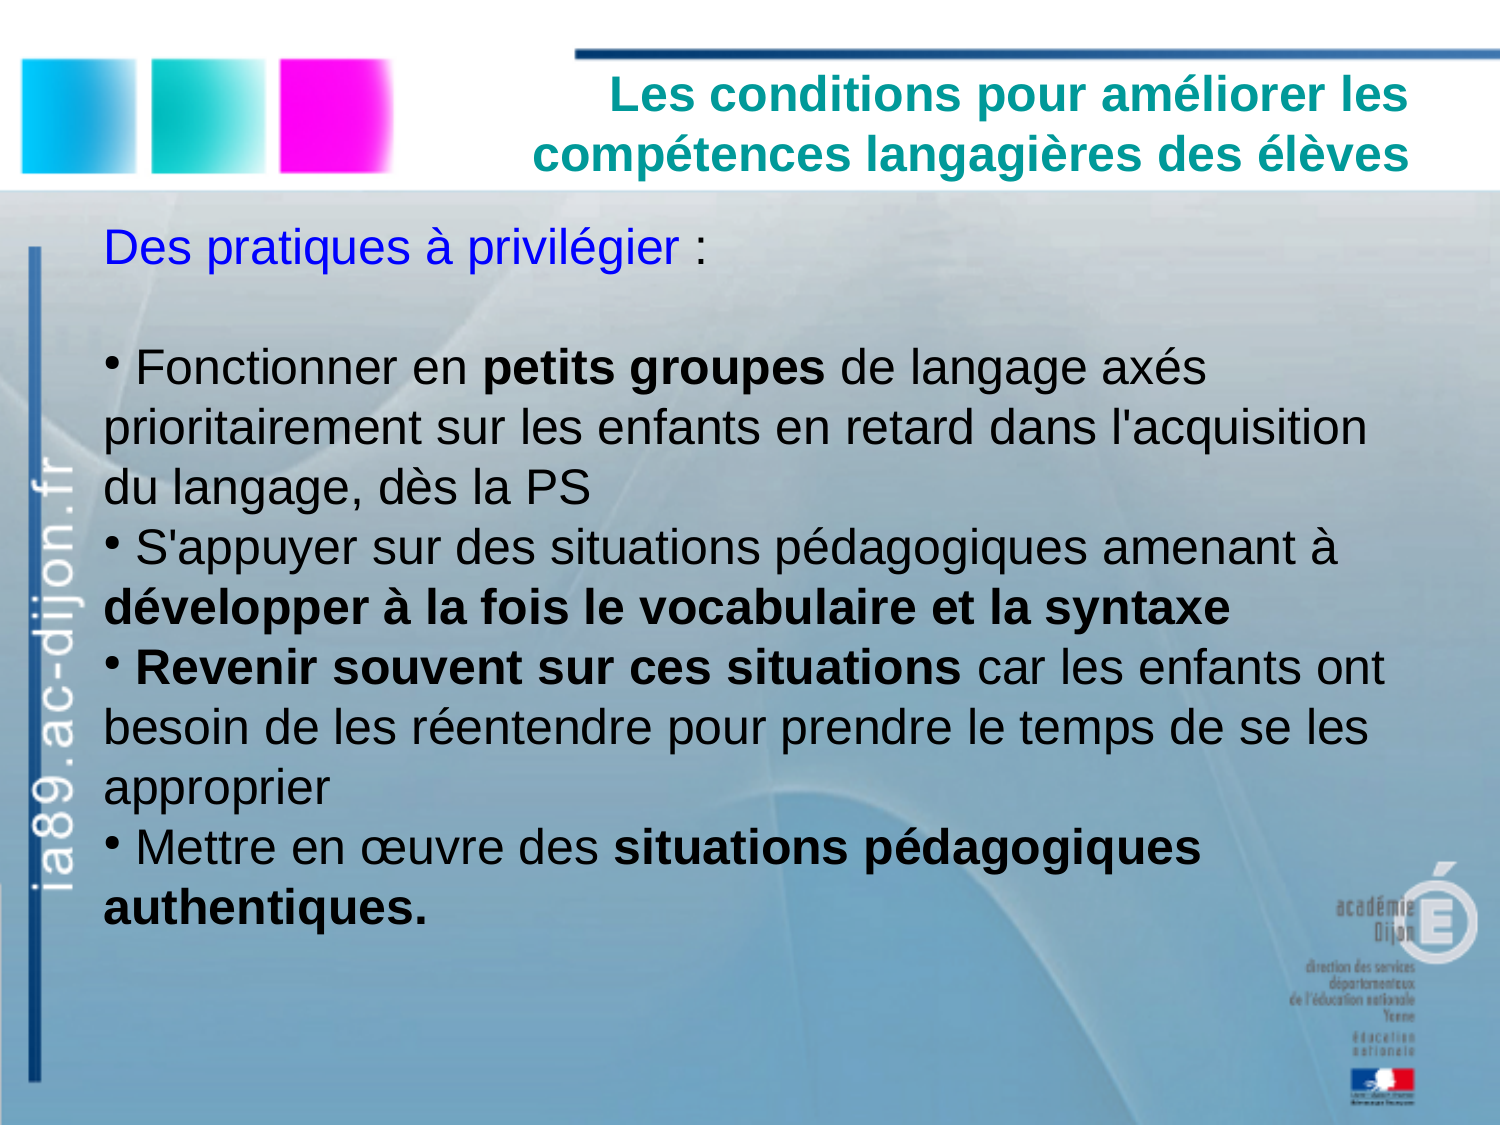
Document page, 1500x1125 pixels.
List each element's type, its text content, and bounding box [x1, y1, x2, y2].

text_box Des pratiques à privilégier : Fonctionner en petits groupes de langage axés prioritairement sur les enfants en retard dans l'acquisition du langage, dès la PS S'appuyer sur des situations pédagogiques amenant à développer à la fois le vocabulaire et la syntaxe Revenir souvent sur ces situations car les enfants ont besoin de les réentendre pour prendre le temps de se les approprier Mettre en œuvre des situations pédagogiques authentiques. [88, 206, 1447, 942]
title Les conditions pour améliorer les compétences langagières des élèves [454, 42, 1426, 200]
picture [0, 0, 1500, 1125]
